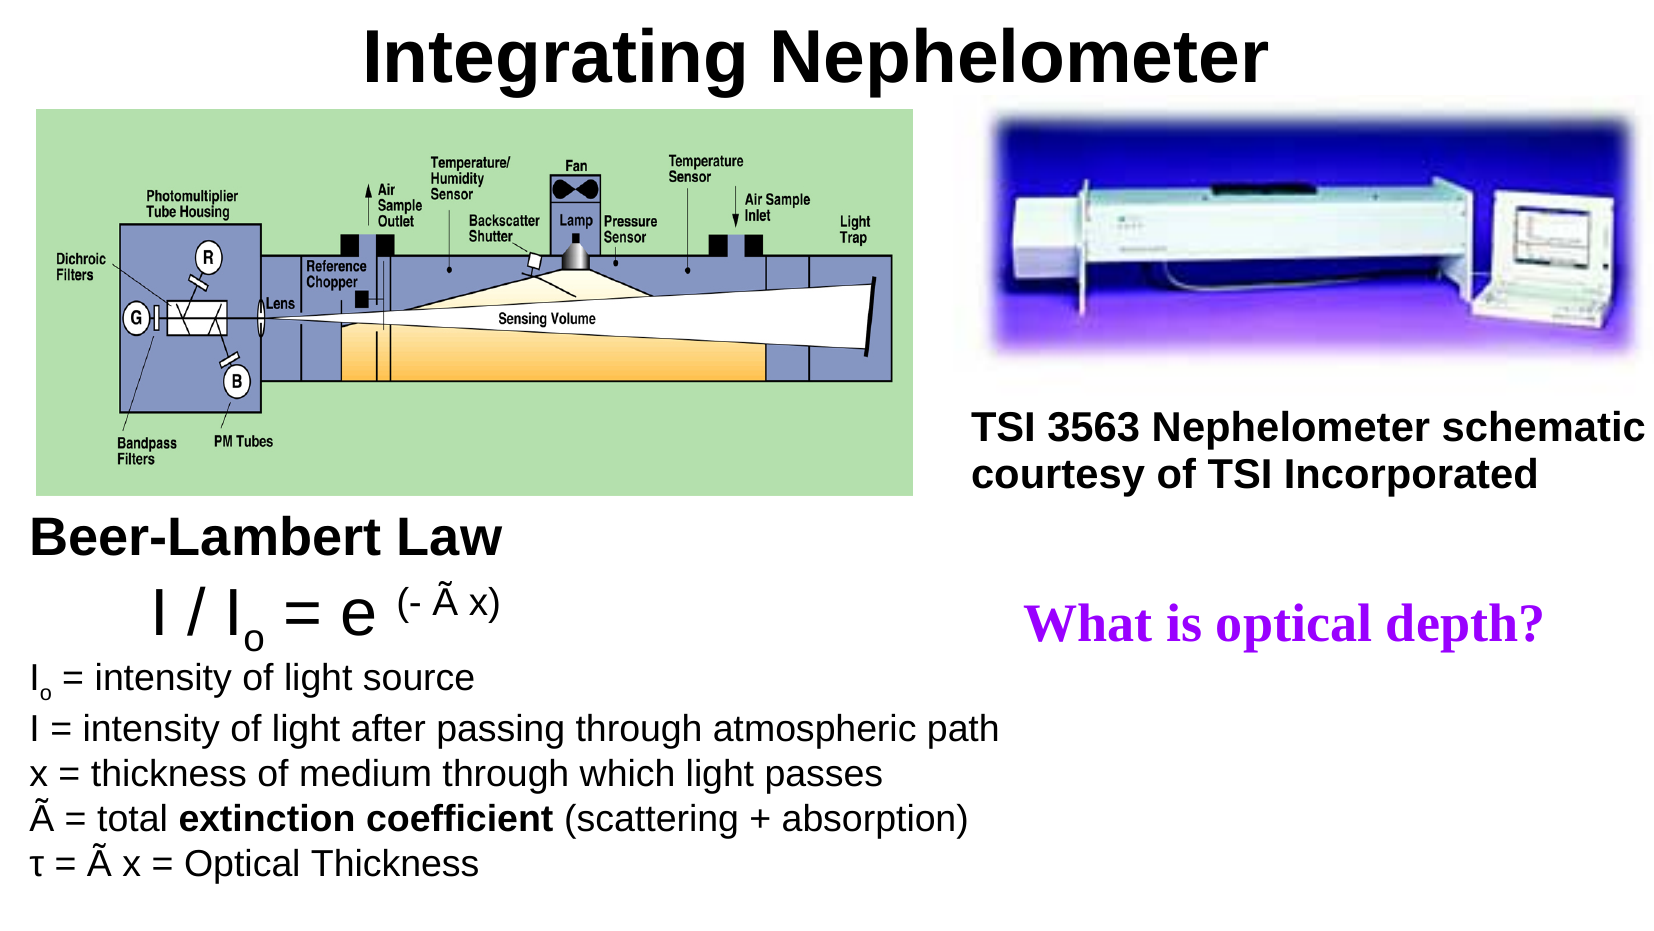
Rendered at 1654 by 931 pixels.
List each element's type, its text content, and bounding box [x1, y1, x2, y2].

text_box Beer-Lambert Law I / Io = e (- Ã x)‏ Io = intensity of light source I = intensity of light after passing through atmospheric path x = thickness of medium through which light passes Ã = total extinction coefficient (scattering + absorption)‏ τ = Ã x = Optical Thickness [29, 503, 1223, 885]
picture [36, 109, 1654, 496]
text_box What is optical depth? [957, 579, 1613, 660]
text_box TSI 3563 Nephelometer schematic courtesy of TSI Incorporated [956, 397, 1654, 506]
title Integrating Nephelometer [0, 0, 1654, 115]
